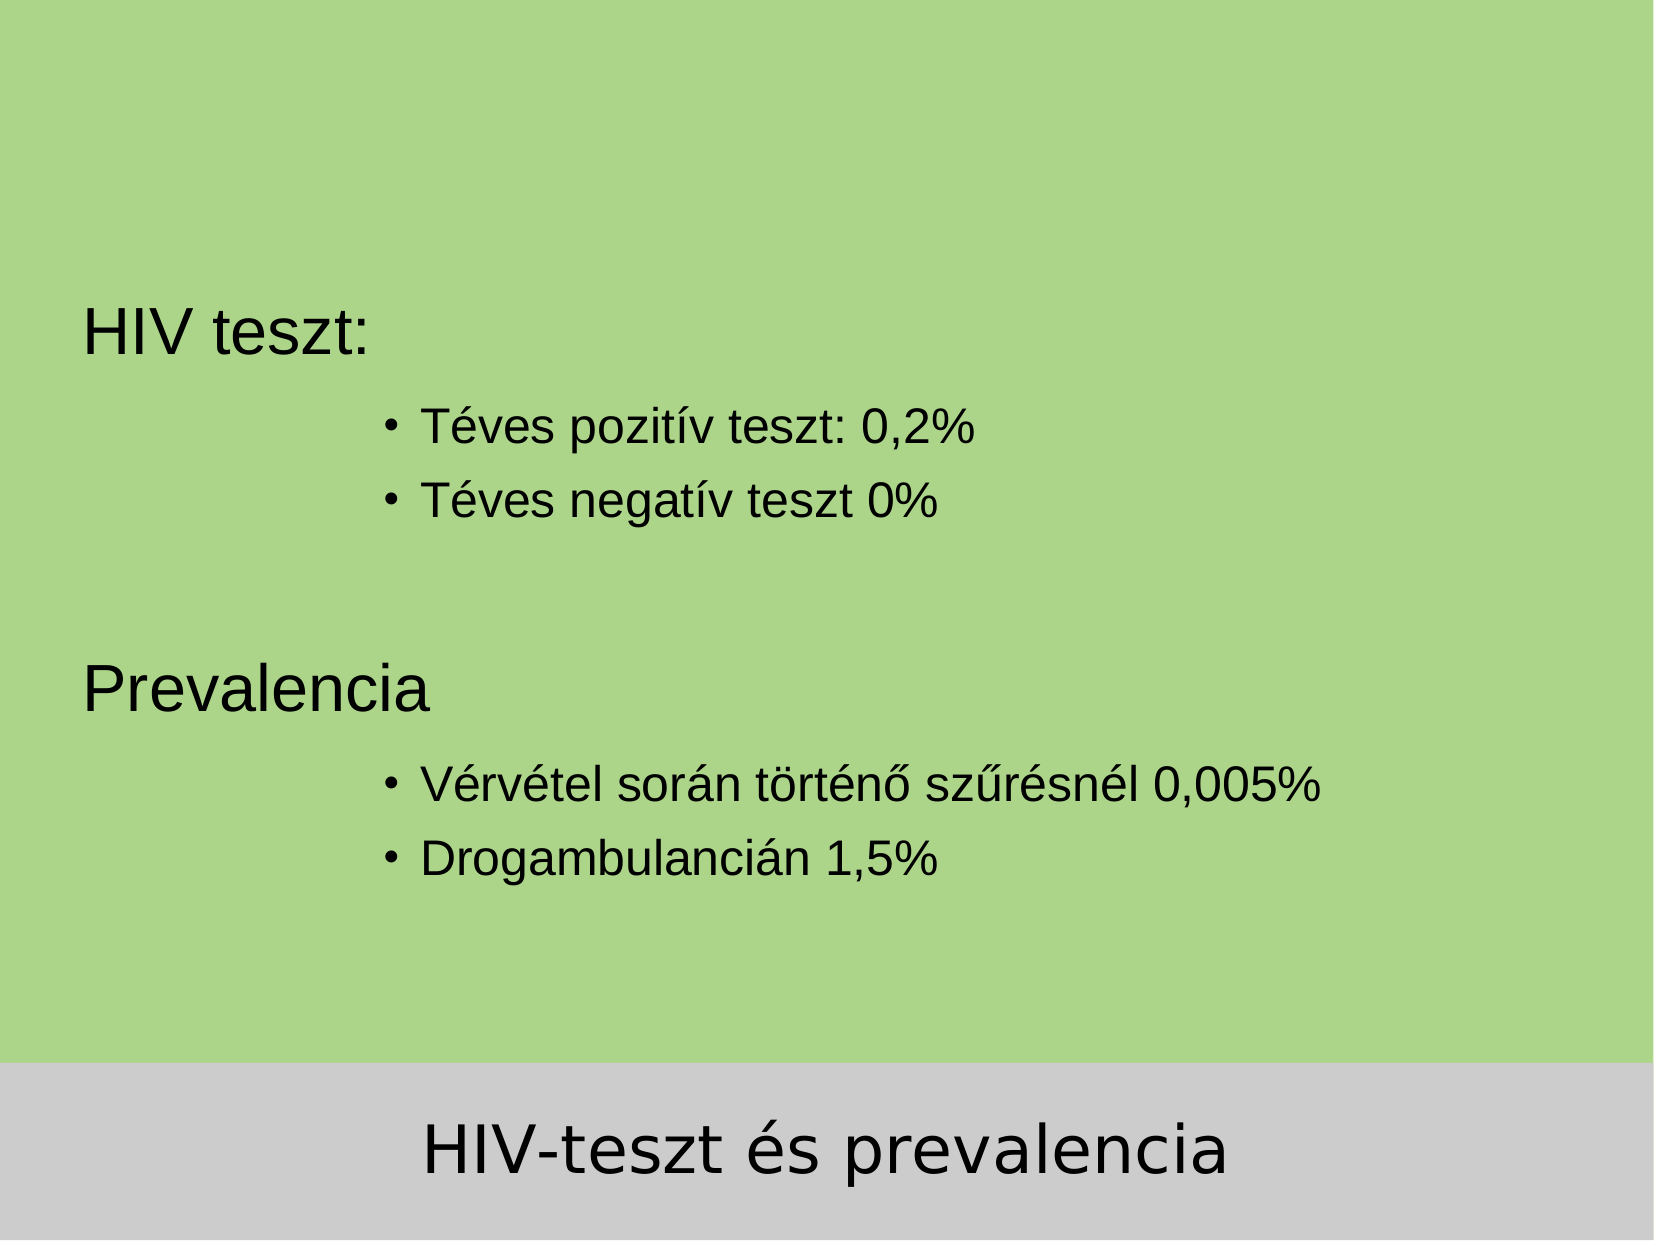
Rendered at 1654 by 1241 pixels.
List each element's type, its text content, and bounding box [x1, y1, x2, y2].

list HIV teszt: Téves pozitív teszt: 0,2% Téves negatív teszt 0% Prevalencia Vérvétel során történő szűrésnél 0,005% Drogambulancián 1,5% [82, 290, 1569, 1008]
text_box HIV-teszt és prevalencia [0, 1062, 1654, 1241]
